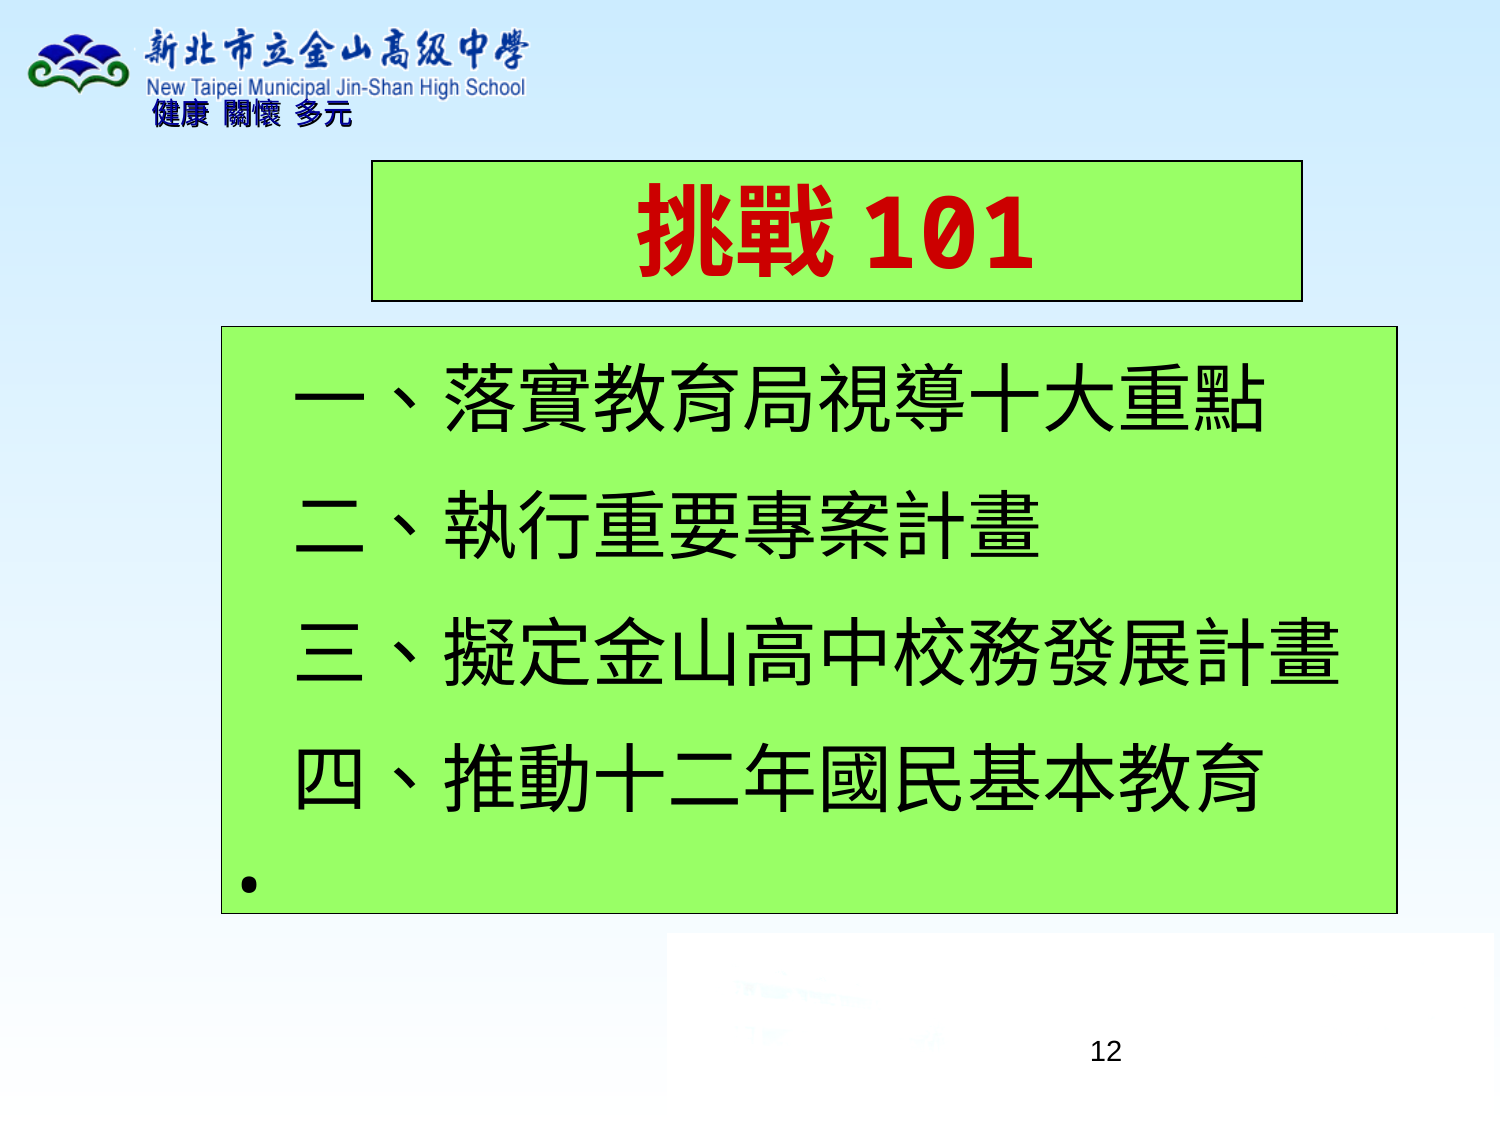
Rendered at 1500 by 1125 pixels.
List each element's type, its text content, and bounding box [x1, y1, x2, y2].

title 挑戰101 [372, 160, 1303, 302]
text_box [1074, 1024, 1426, 1103]
list 一、落實教育局視導十大重點 二、執行重要專案計畫 三、擬定金山高中校務發展計畫 四、推動十二年國民基本教育 [221, 326, 1398, 914]
